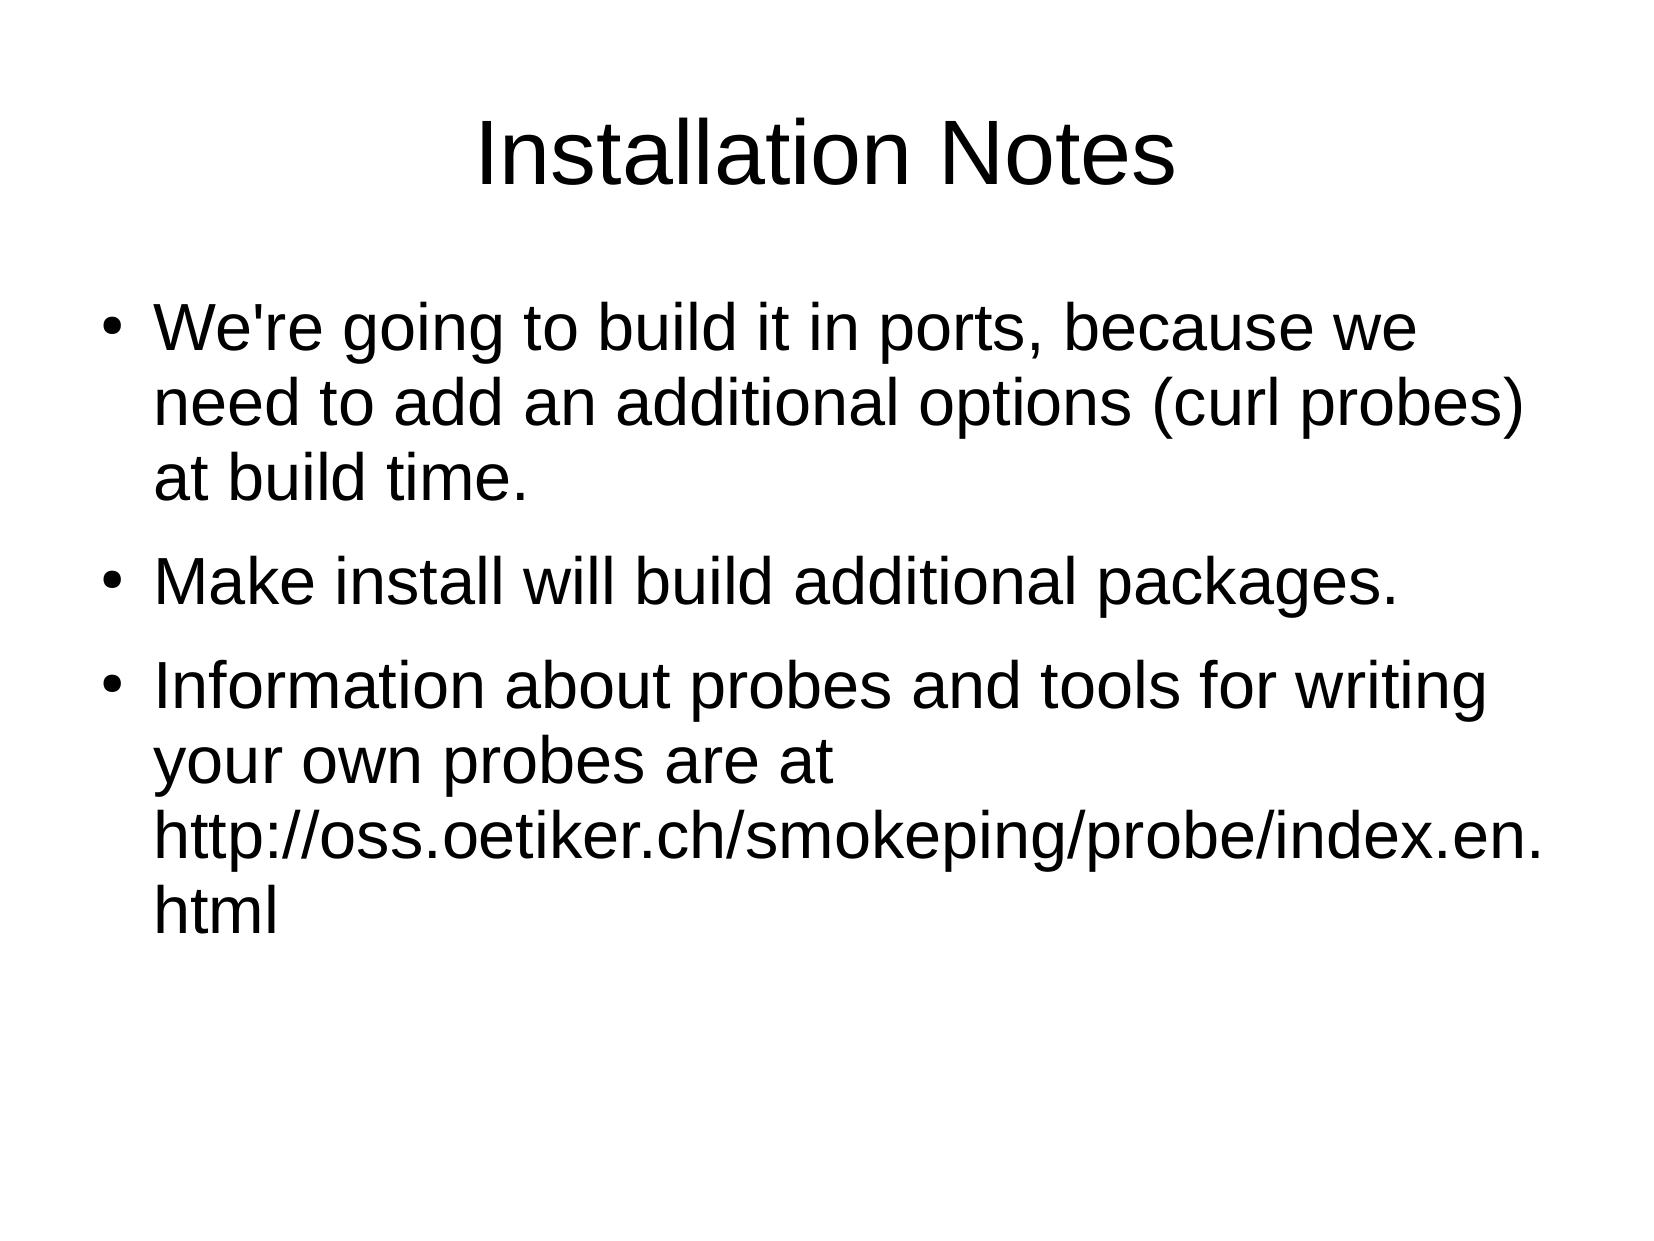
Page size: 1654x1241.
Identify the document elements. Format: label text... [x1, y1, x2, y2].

list We're going to build it in ports, because we need to add an additional options (curl probes) at build time. Make install will build additional packages. Information about probes and tools for writing your own probes are at http://oss.oetiker.ch/smokeping/probe/index.en.html [82, 290, 1571, 1109]
title Installation Notes [82, 49, 1571, 257]
